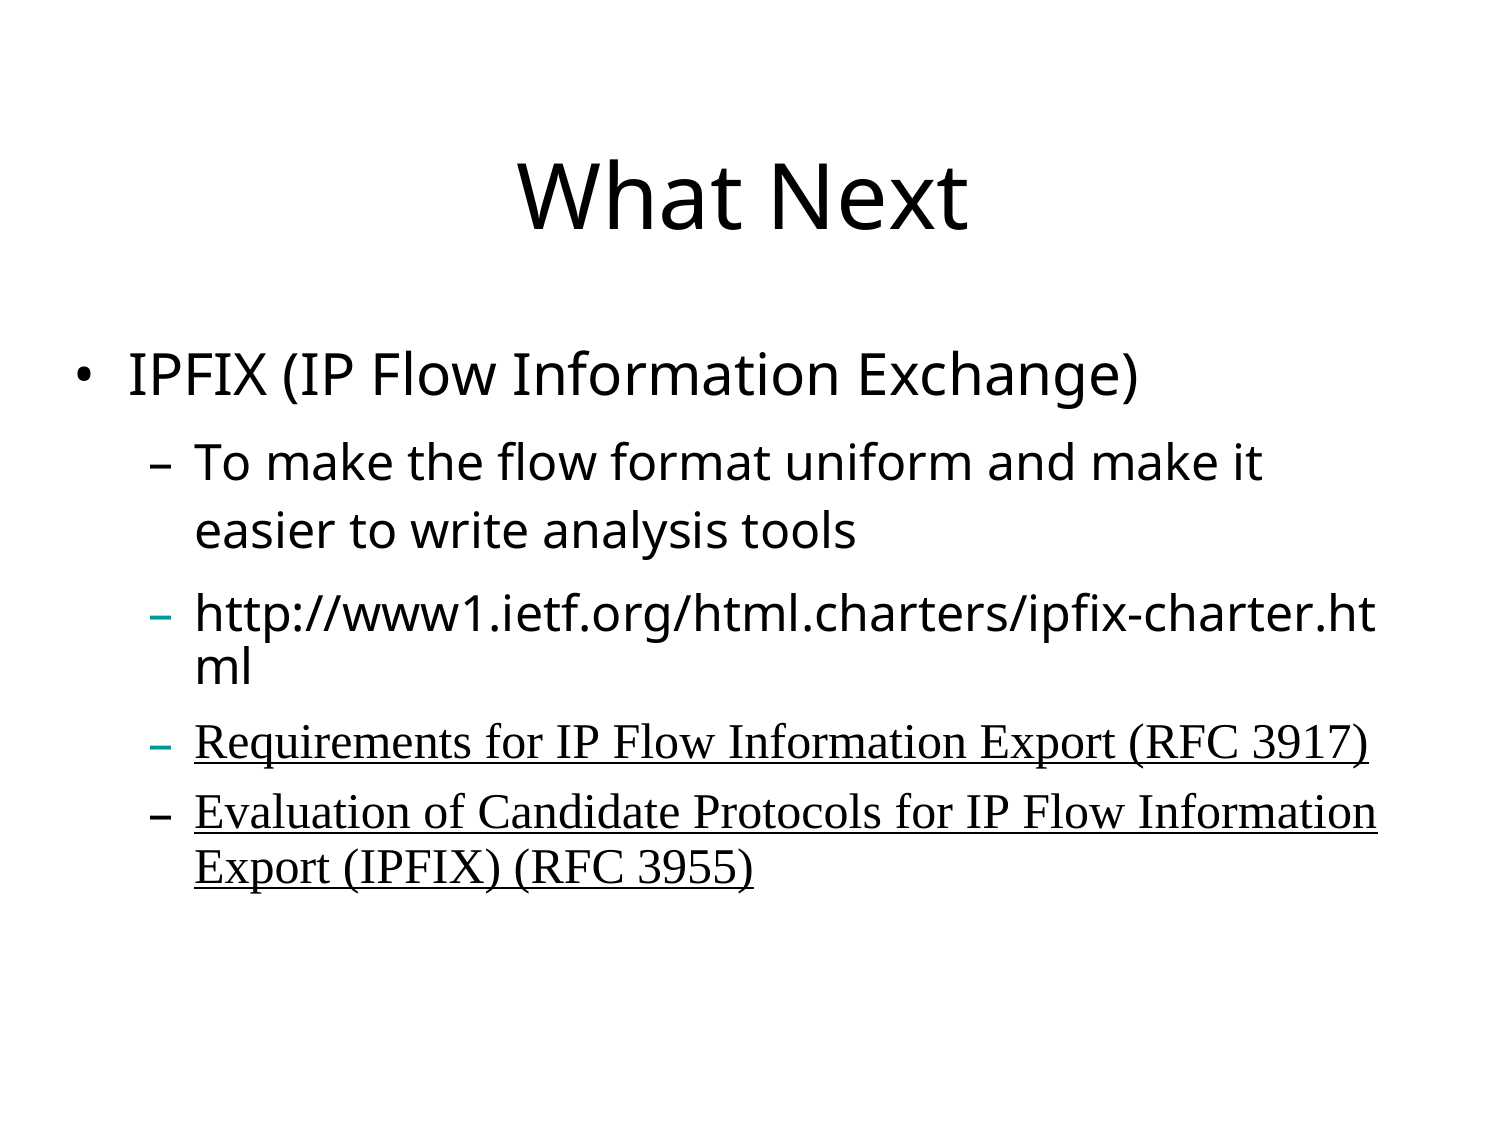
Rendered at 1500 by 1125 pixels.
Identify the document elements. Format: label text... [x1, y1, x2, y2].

list IPFIX (IP Flow Information Exchange)‏ To make the flow format uniform and make it easier to write analysis tools http://www1.ietf.org/html.charters/ipfix-charter.html Requirements for IP Flow Information Export (RFC 3917) Evaluation of Candidate Protocols for IP Flow Information Export (IPFIX) (RFC 3955)‏ [59, 324, 1447, 1011]
title What Next [112, 62, 1388, 324]
